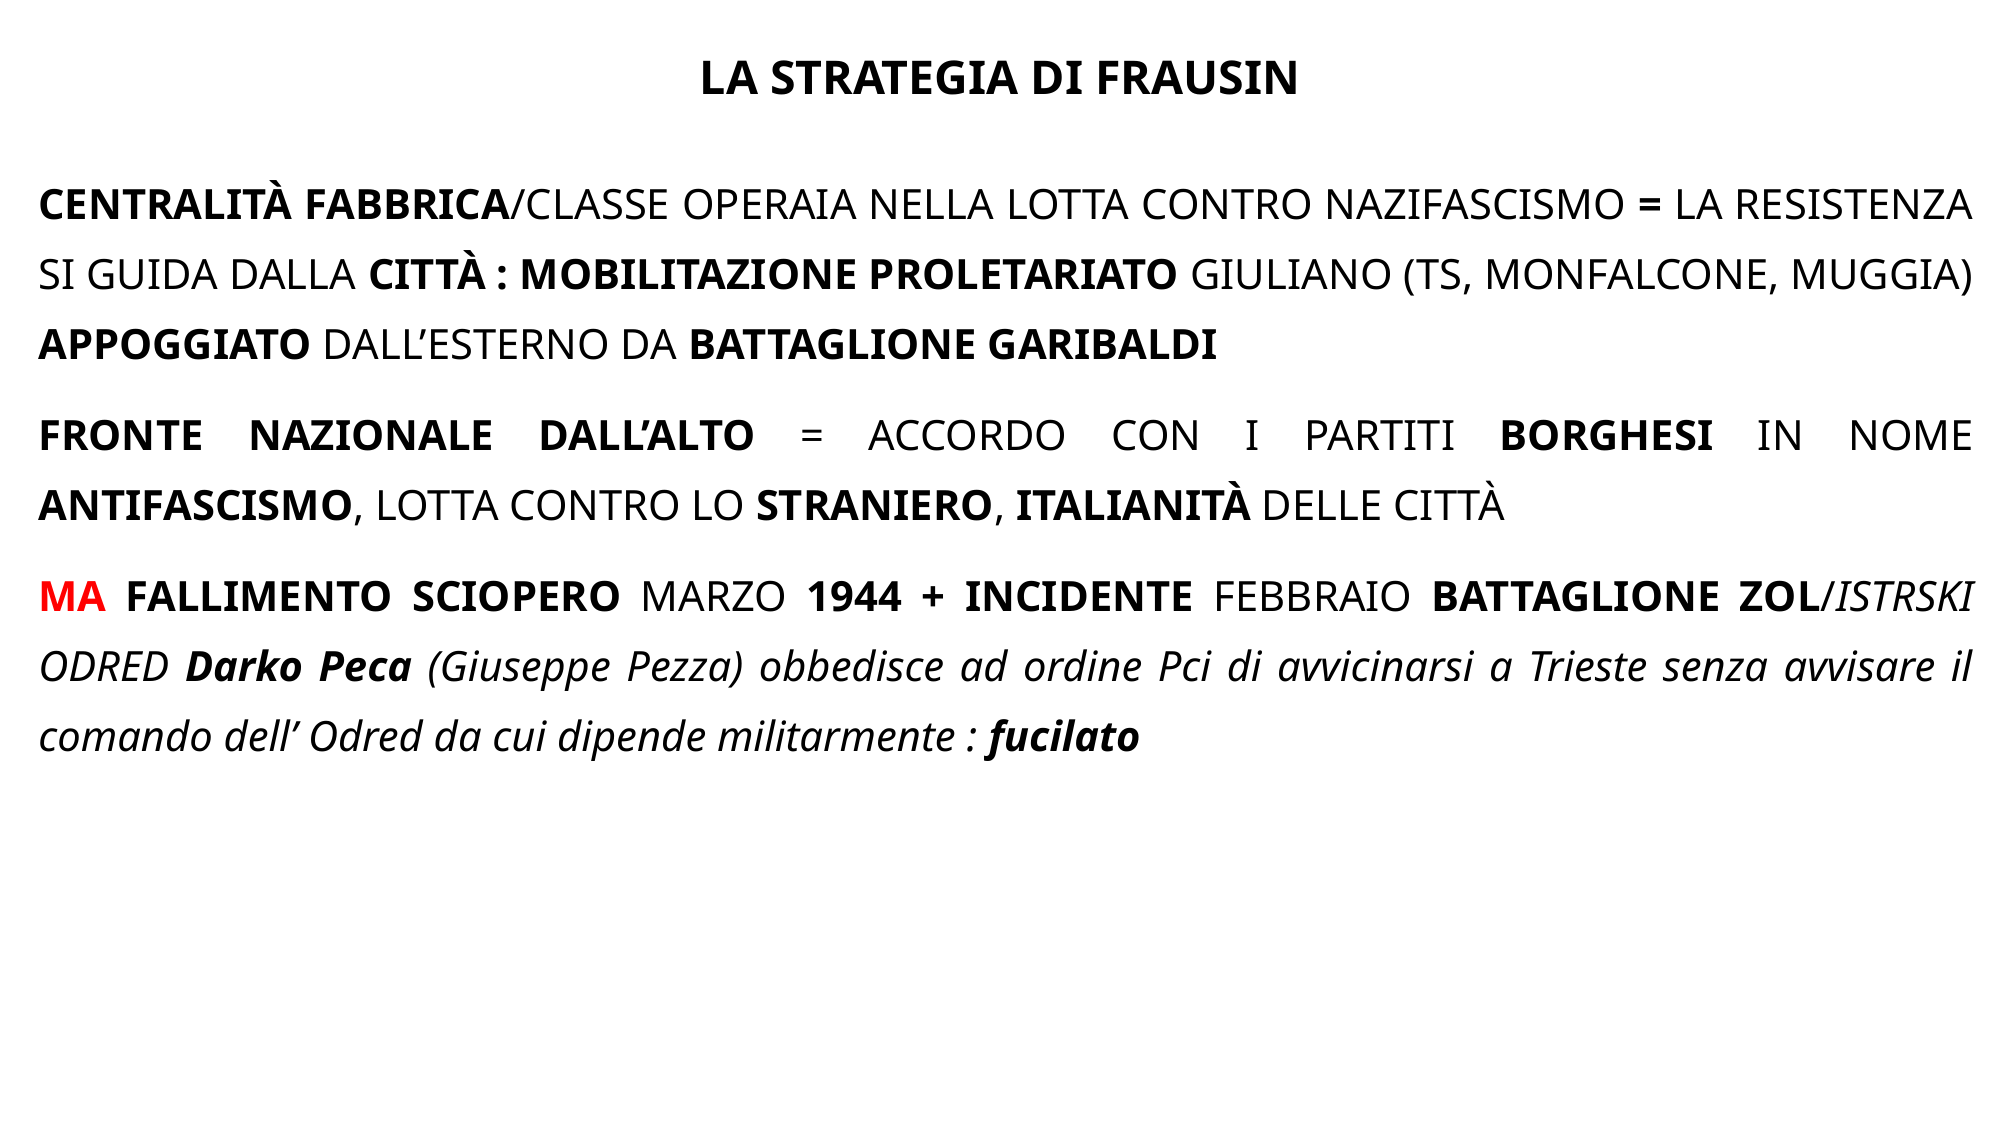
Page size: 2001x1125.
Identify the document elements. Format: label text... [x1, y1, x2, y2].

list CENTRALITÀ FABBRICA/CLASSE OPERAIA NELLA LOTTA CONTRO NAZIFASCISMO = LA RESISTENZA SI GUIDA DALLA CITTÀ : MOBILITAZIONE PROLETARIATO GIULIANO (TS, MONFALCONE, MUGGIA) APPOGGIATO DALL’ESTERNO DA BATTAGLIONE GARIBALDI FRONTE NAZIONALE DALL’ALTO = ACCORDO CON I PARTITI BORGHESI IN NOME ANTIFASCISMO, LOTTA CONTRO LO STRANIERO, ITALIANITÀ DELLE CITTÀ MA FALLIMENTO SCIOPERO MARZO 1944 + INCIDENTE FEBBRAIO BATTAGLIONE ZOL/ISTRSKI ODRED Darko Peca (Giuseppe Pezza) obbedisce ad ordine Pci di avvicinarsi a Trieste senza avvisare il comando dell’ Odred da cui dipende militarmente : fucilato [23, 149, 1989, 1113]
title LA STRATEGIA DI FRAUSIN [137, 12, 1863, 112]
